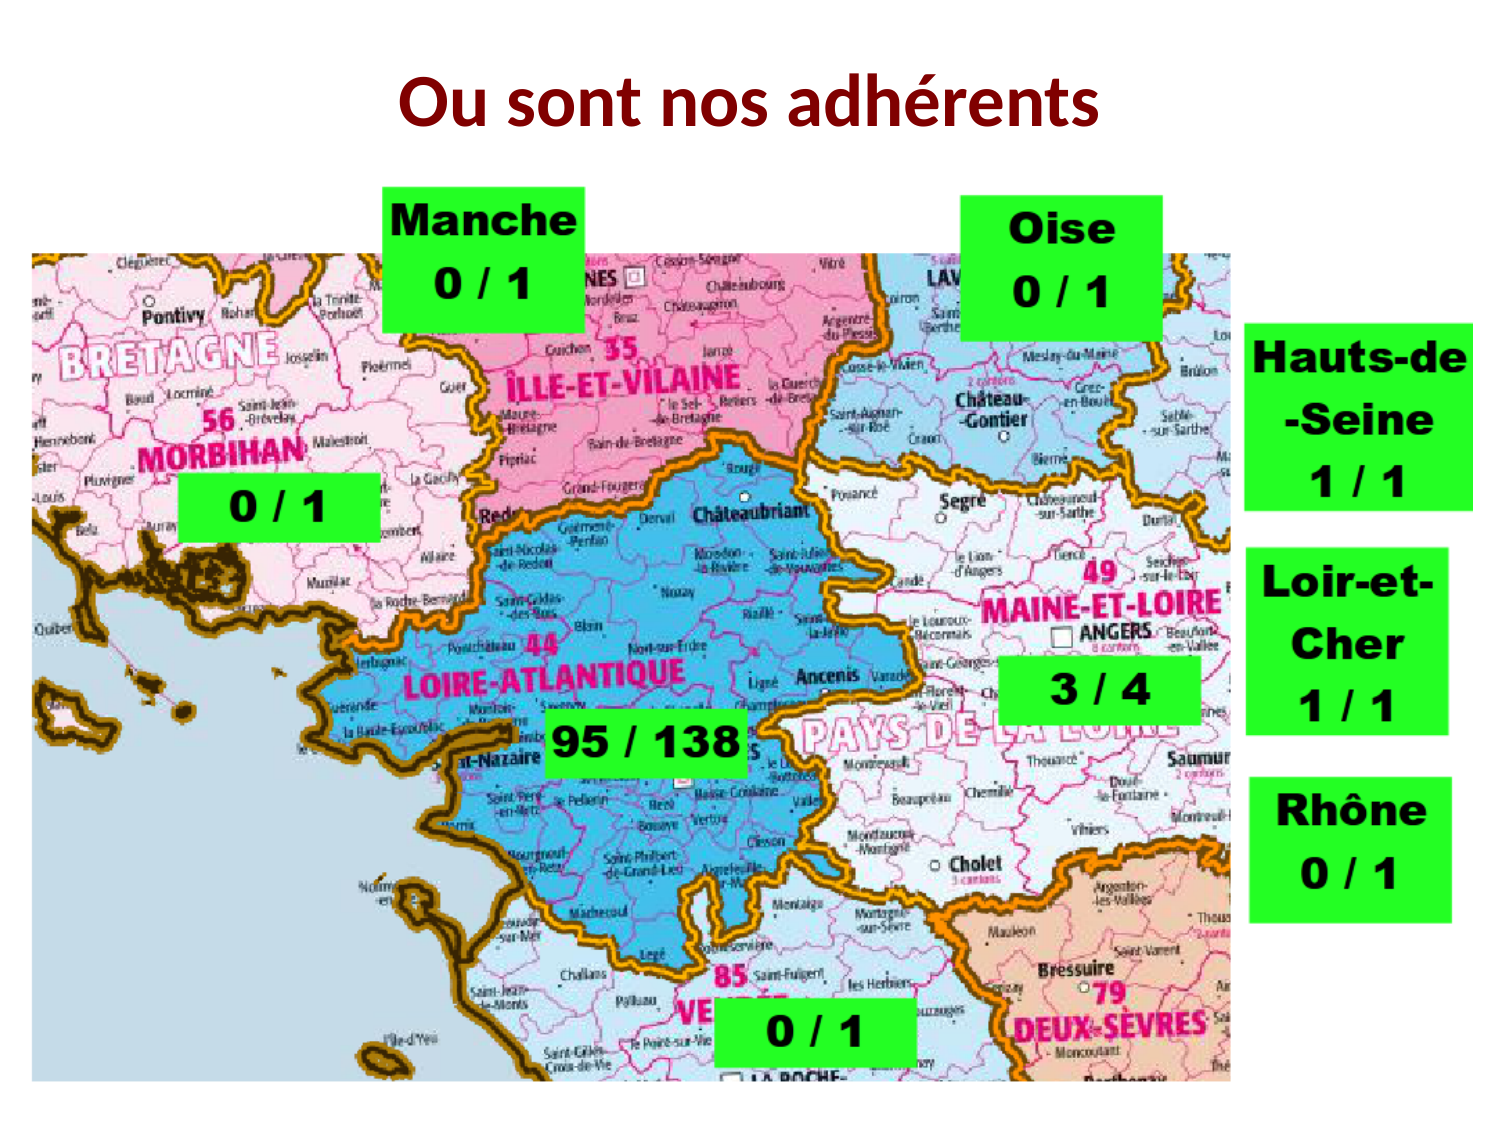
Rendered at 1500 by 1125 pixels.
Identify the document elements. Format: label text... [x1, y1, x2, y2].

title Ou sont nos adhérents [75, 45, 1426, 149]
picture [28, 180, 1473, 1083]
